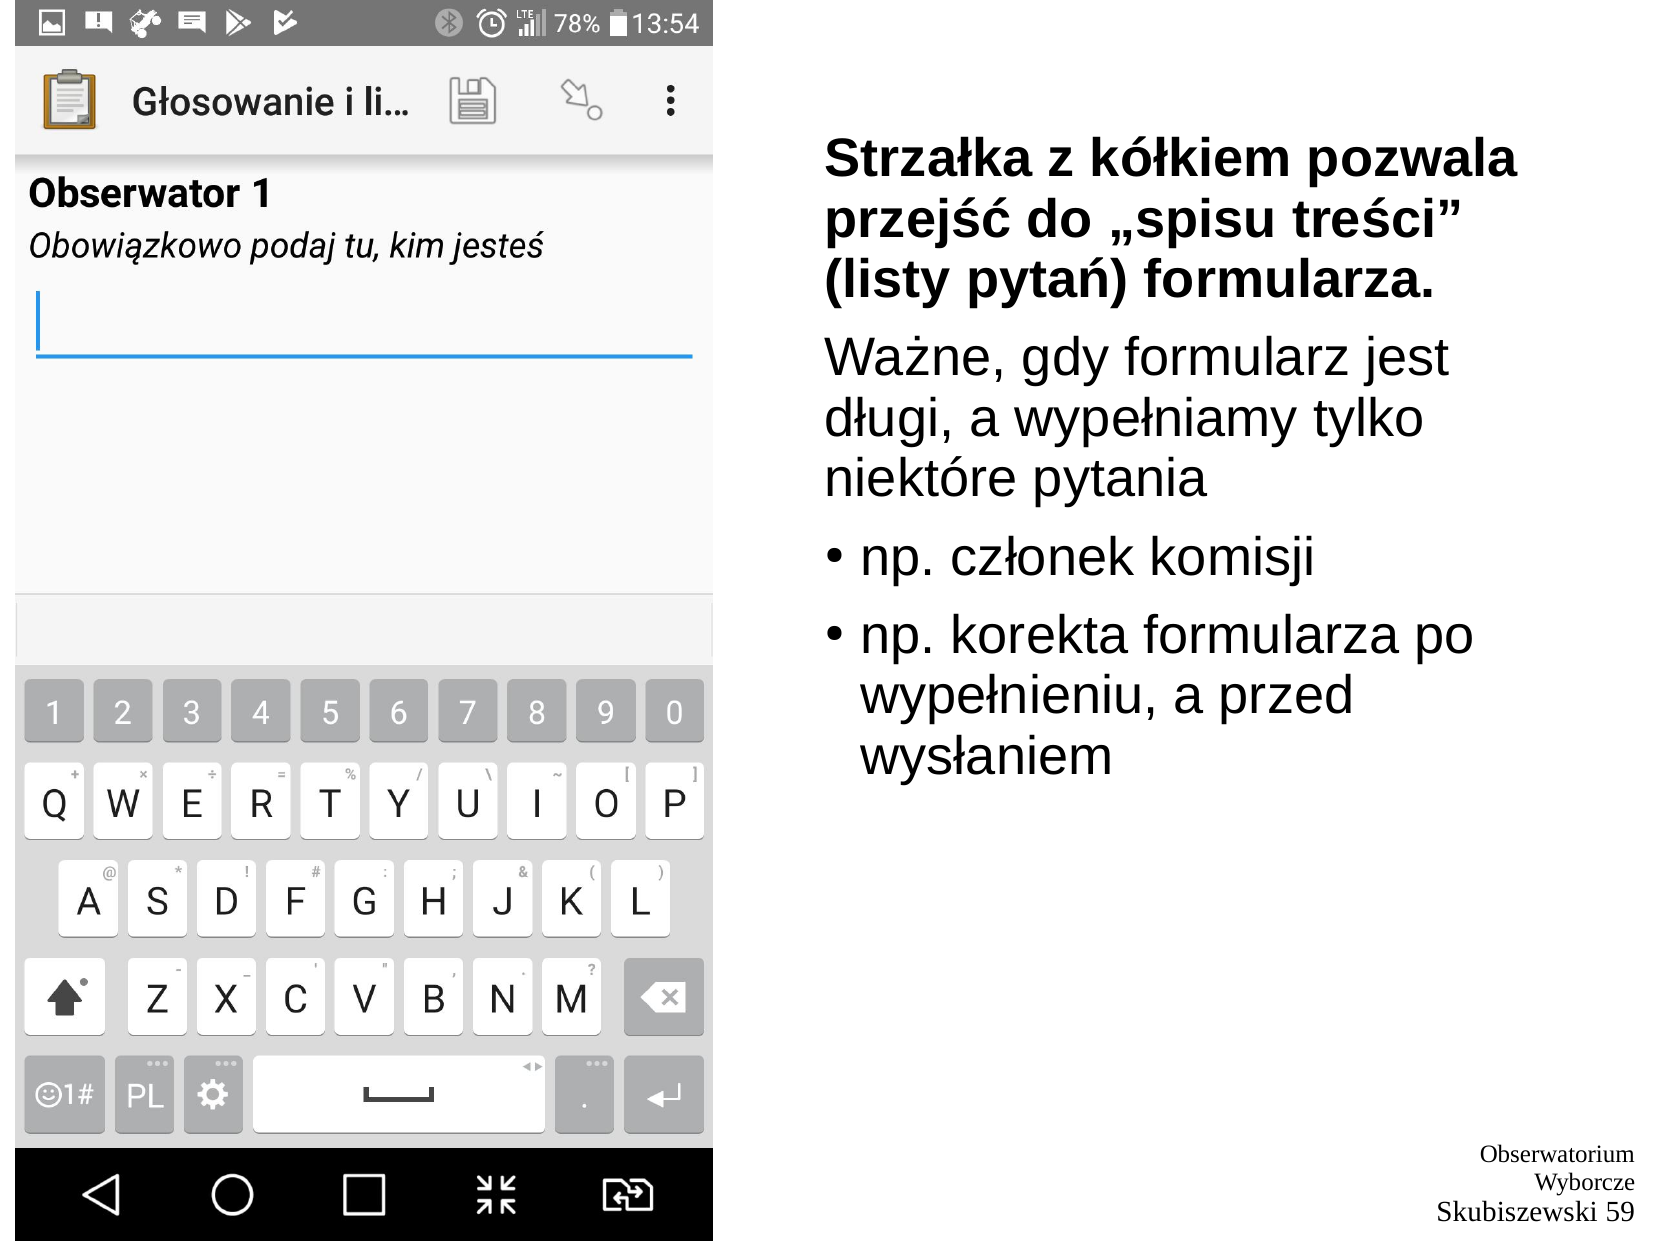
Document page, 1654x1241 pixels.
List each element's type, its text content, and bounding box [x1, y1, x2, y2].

text_box Strzałka z kółkiem pozwala przejść do „spisu treści” (listy pytań) formularza. Ważne, gdy formularz jest długi, a wypełniamy tylko niektóre pytania np. członek komisji np. korekta formularza po wypełnieniu, a przed wysłaniem [810, 120, 1561, 794]
picture [15, 0, 713, 1241]
